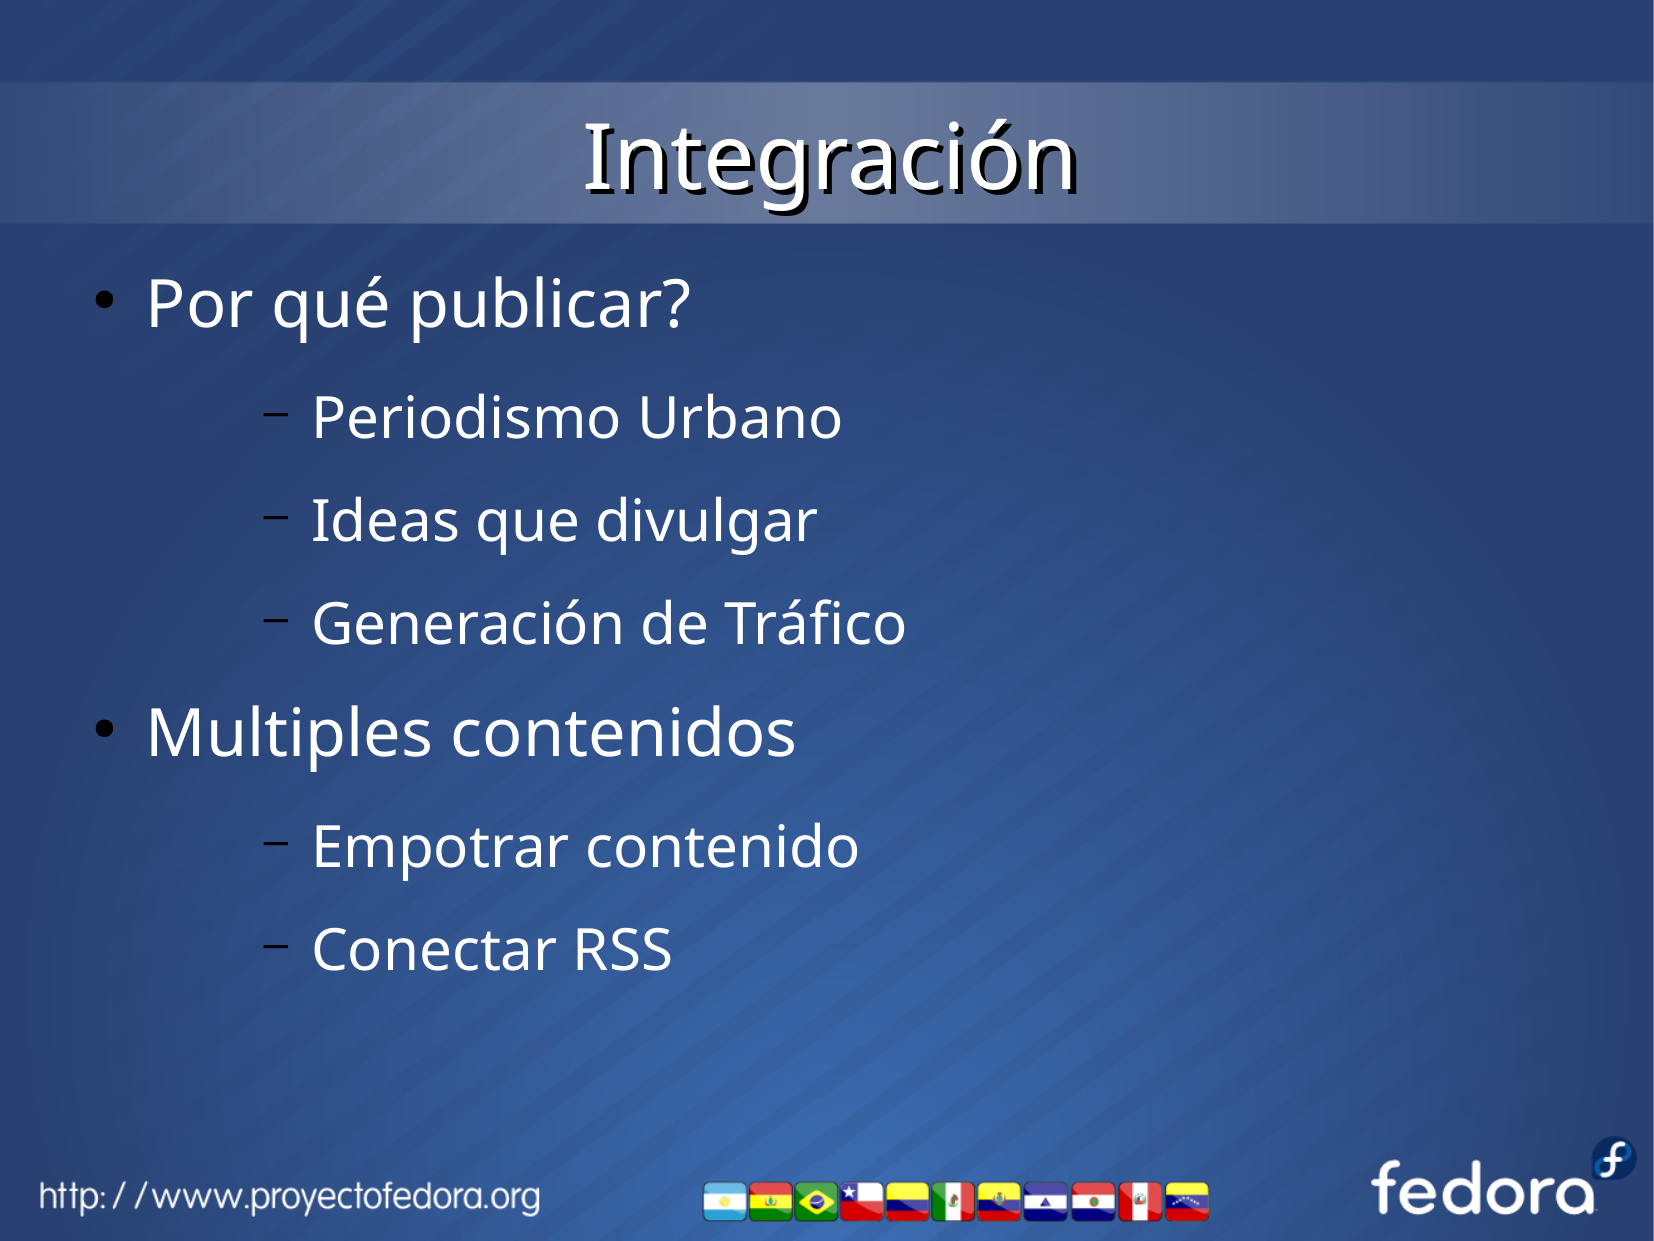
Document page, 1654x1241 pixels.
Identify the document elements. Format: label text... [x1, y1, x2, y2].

title Integración [86, 75, 1576, 233]
list Por qué publicar? Periodismo Urbano Ideas que divulgar Generación de Tráfico Multiples contenidos Empotrar contenido Conectar RSS [75, 256, 1564, 976]
picture [0, 0, 1654, 1241]
